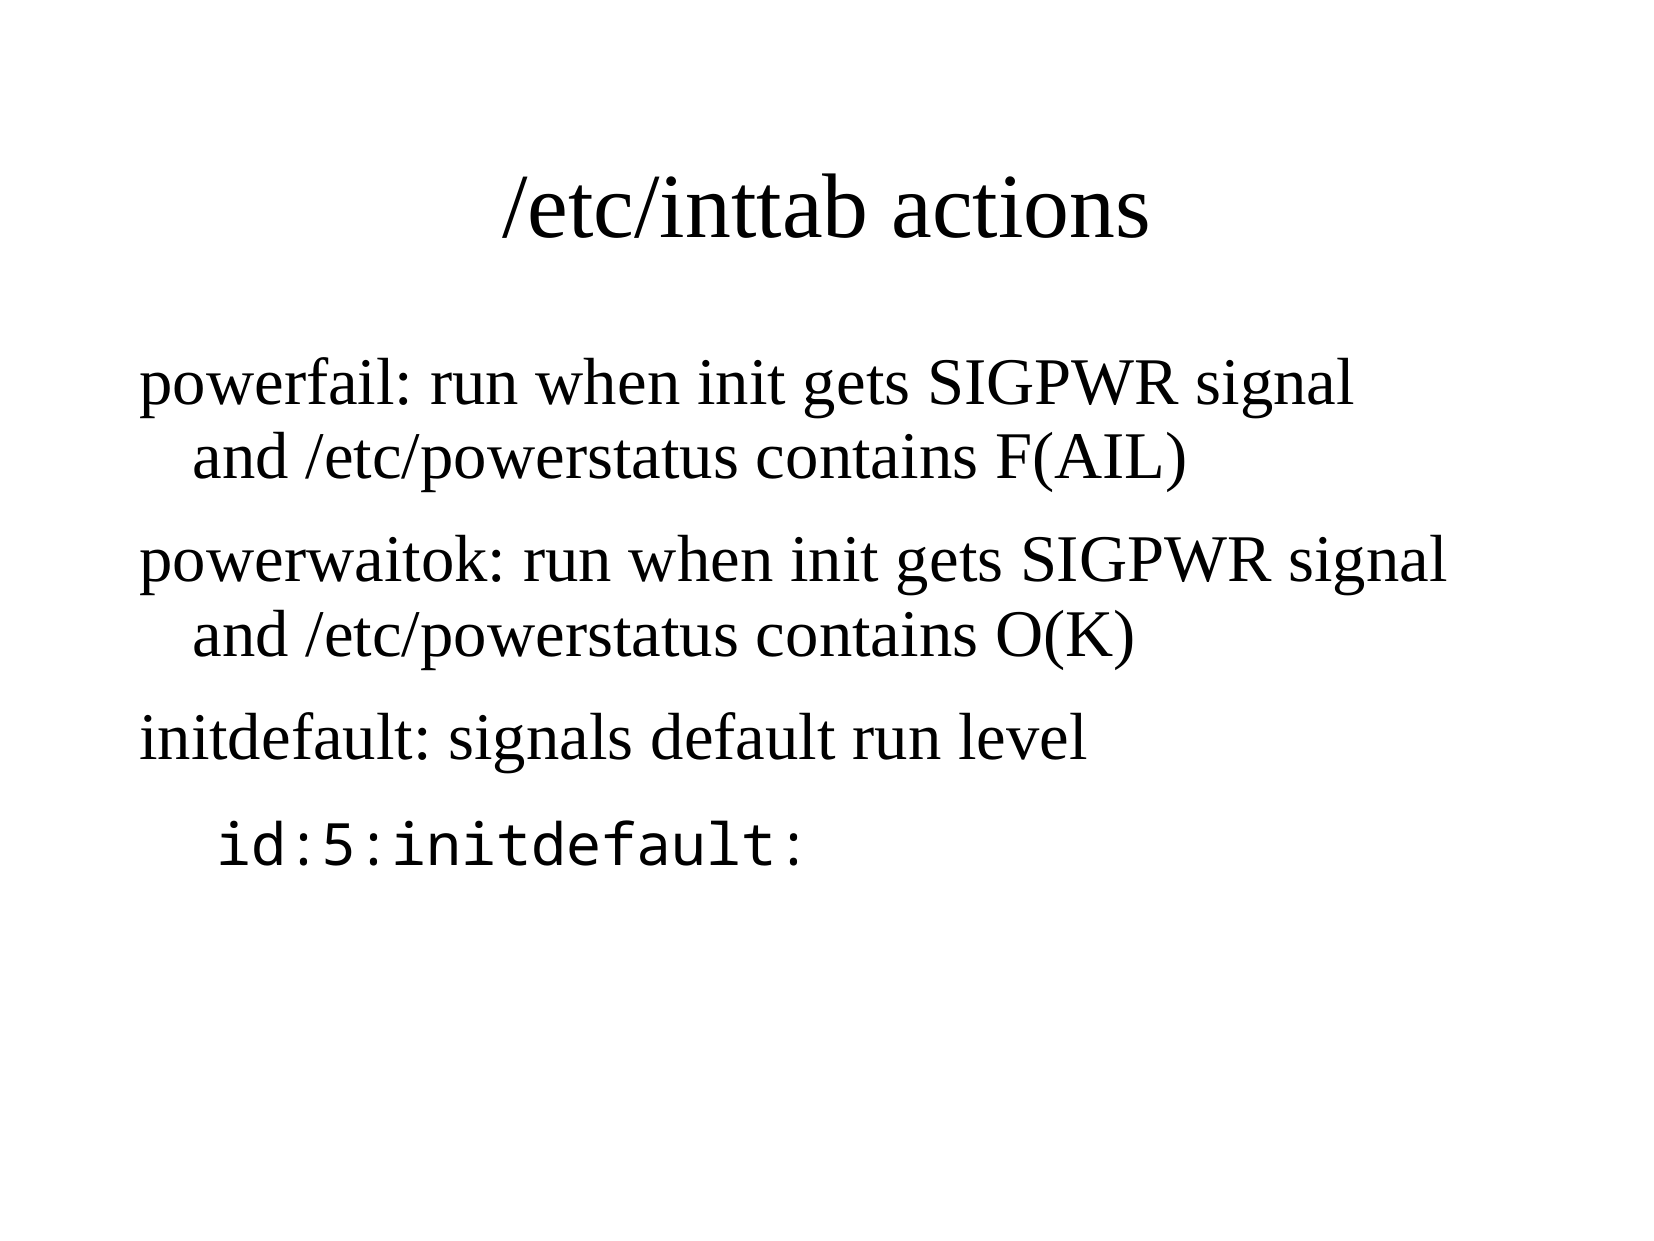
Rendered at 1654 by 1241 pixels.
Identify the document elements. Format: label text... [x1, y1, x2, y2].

title /etc/inttab actions [121, 102, 1534, 311]
list powerfail: run when init gets SIGPWR signal and /etc/powerstatus contains F(AIL) powerwaitok: run when init gets SIGPWR signal and /etc/powerstatus contains O(K) initdefault: signals default run level id:5:initdefault: [121, 344, 1534, 1127]
